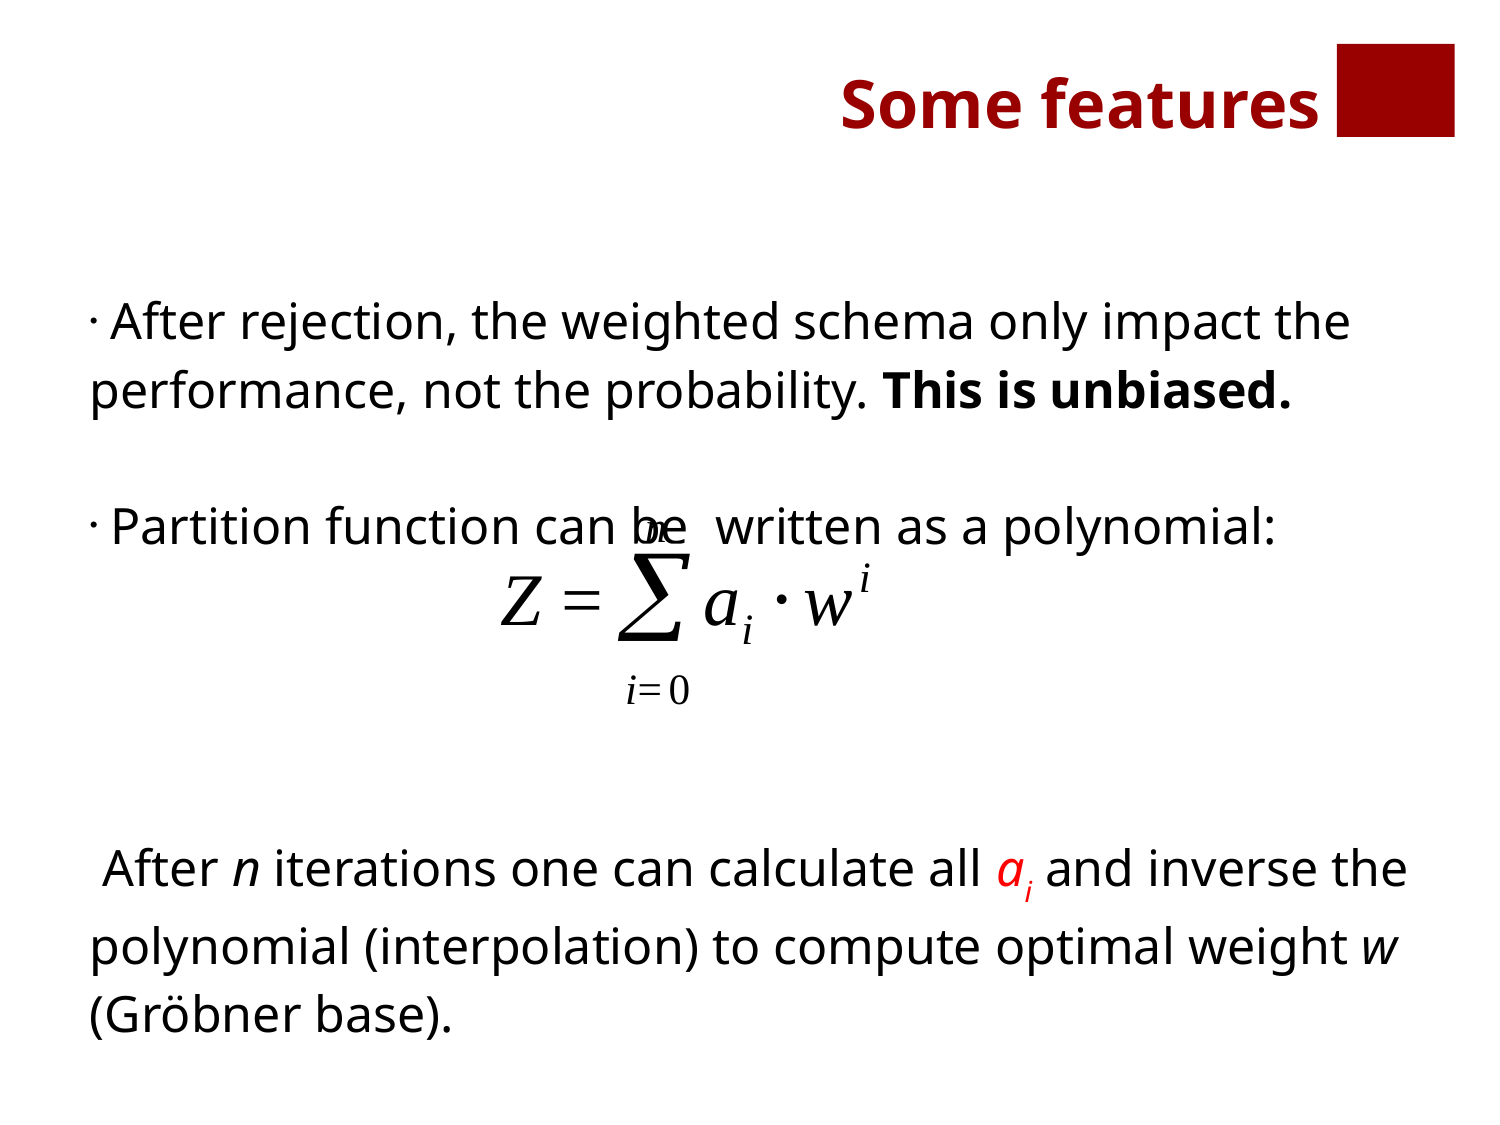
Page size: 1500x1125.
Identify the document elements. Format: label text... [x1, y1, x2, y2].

text_box å [616, 543, 693, 675]
text_box Some features [825, 49, 1336, 138]
text_box After rejection, the weighted schema only impact the performance, not the probability. This is unbiased. Partition function can be written as a polynomial: After n iterations one can calculate all ai and inverse the polynomial (interpolation) to compute optimal weight w (Gröbner base). Remark: In practice, less iterations are necessary [75, 278, 1450, 1022]
chart [487, 502, 884, 713]
